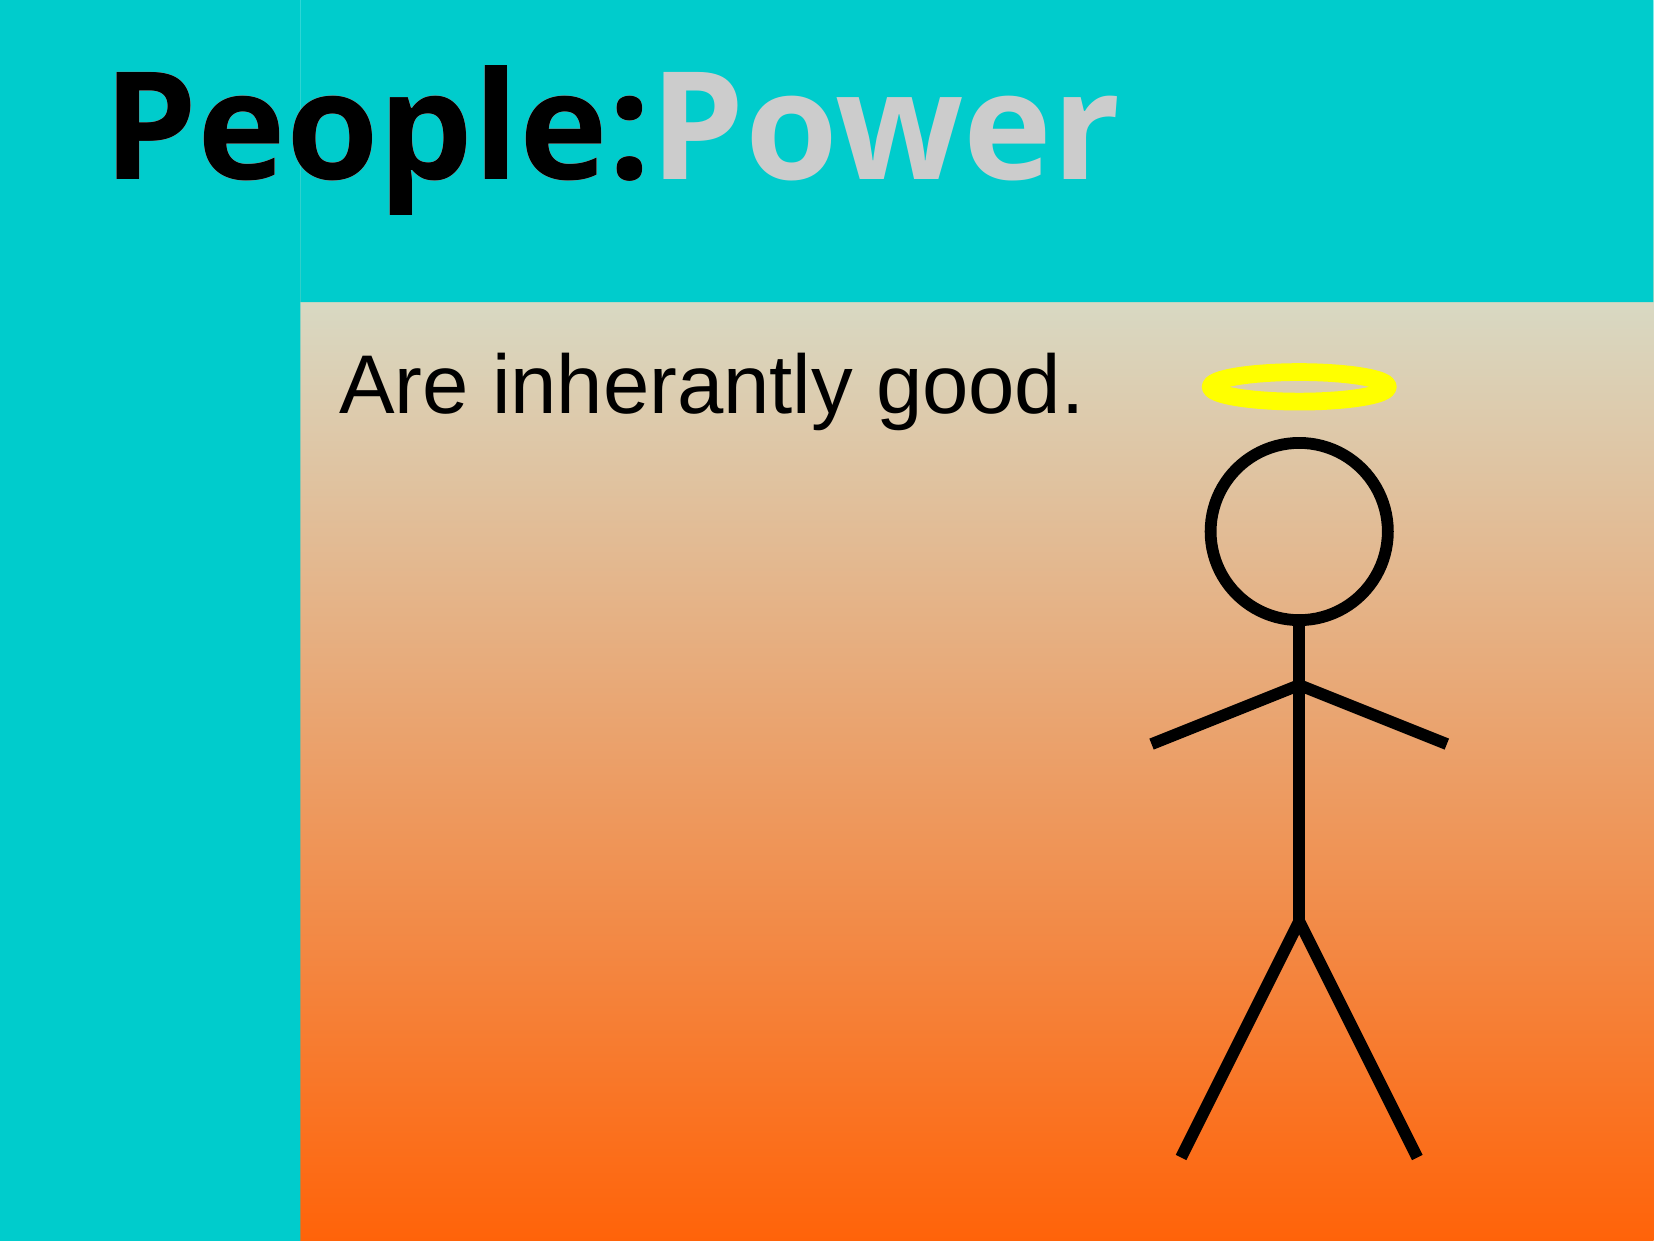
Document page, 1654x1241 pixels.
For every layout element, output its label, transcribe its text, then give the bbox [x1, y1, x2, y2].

text_box [0, 0, 1654, 1241]
text_box People:Power [857, 11, 1300, 282]
text_box Are inherantly good. [324, 330, 1152, 449]
text_box People: [88, 11, 857, 282]
